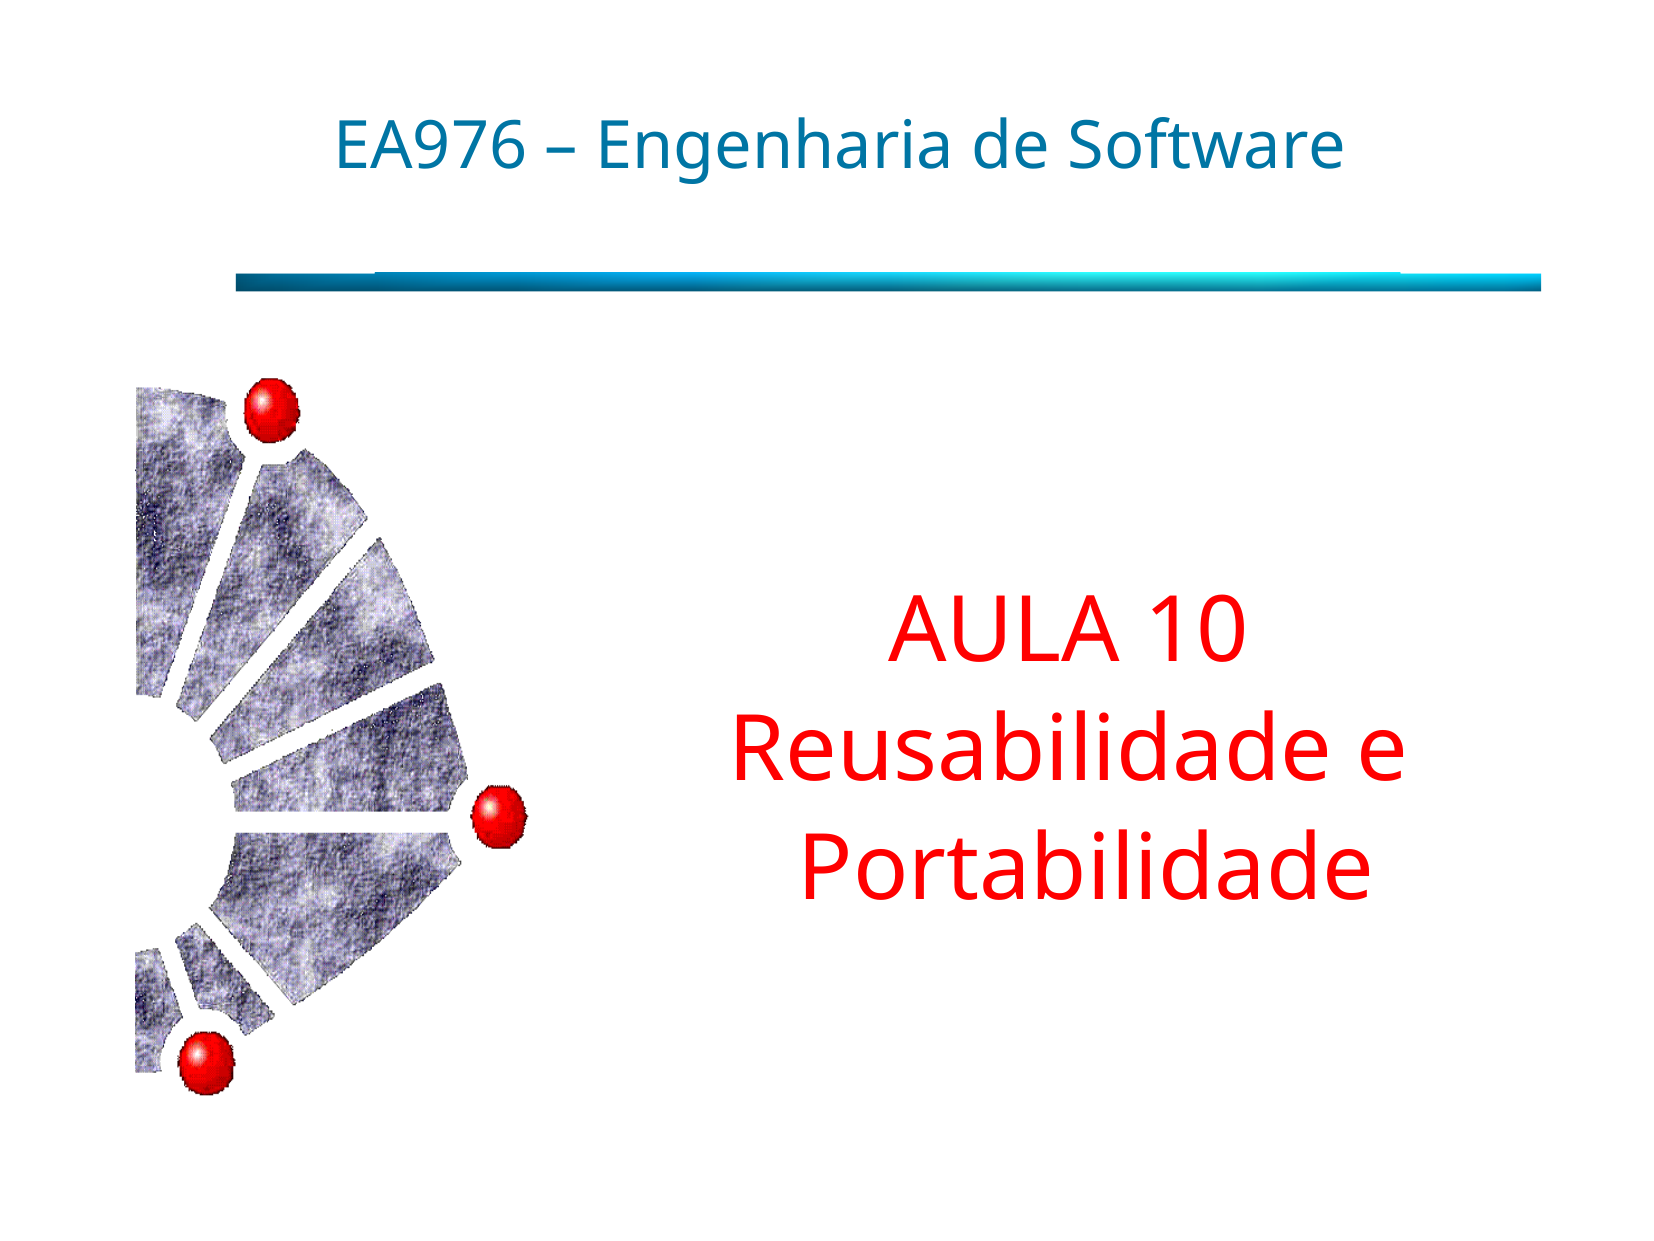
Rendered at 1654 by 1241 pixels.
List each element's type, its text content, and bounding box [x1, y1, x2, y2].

title EA976 – Engenharia de Software [61, 35, 1620, 250]
picture [125, 272, 1654, 295]
chart [135, 324, 562, 1112]
subtitle AULA 10 Reusabilidade e Portabilidade [561, 308, 1541, 1182]
